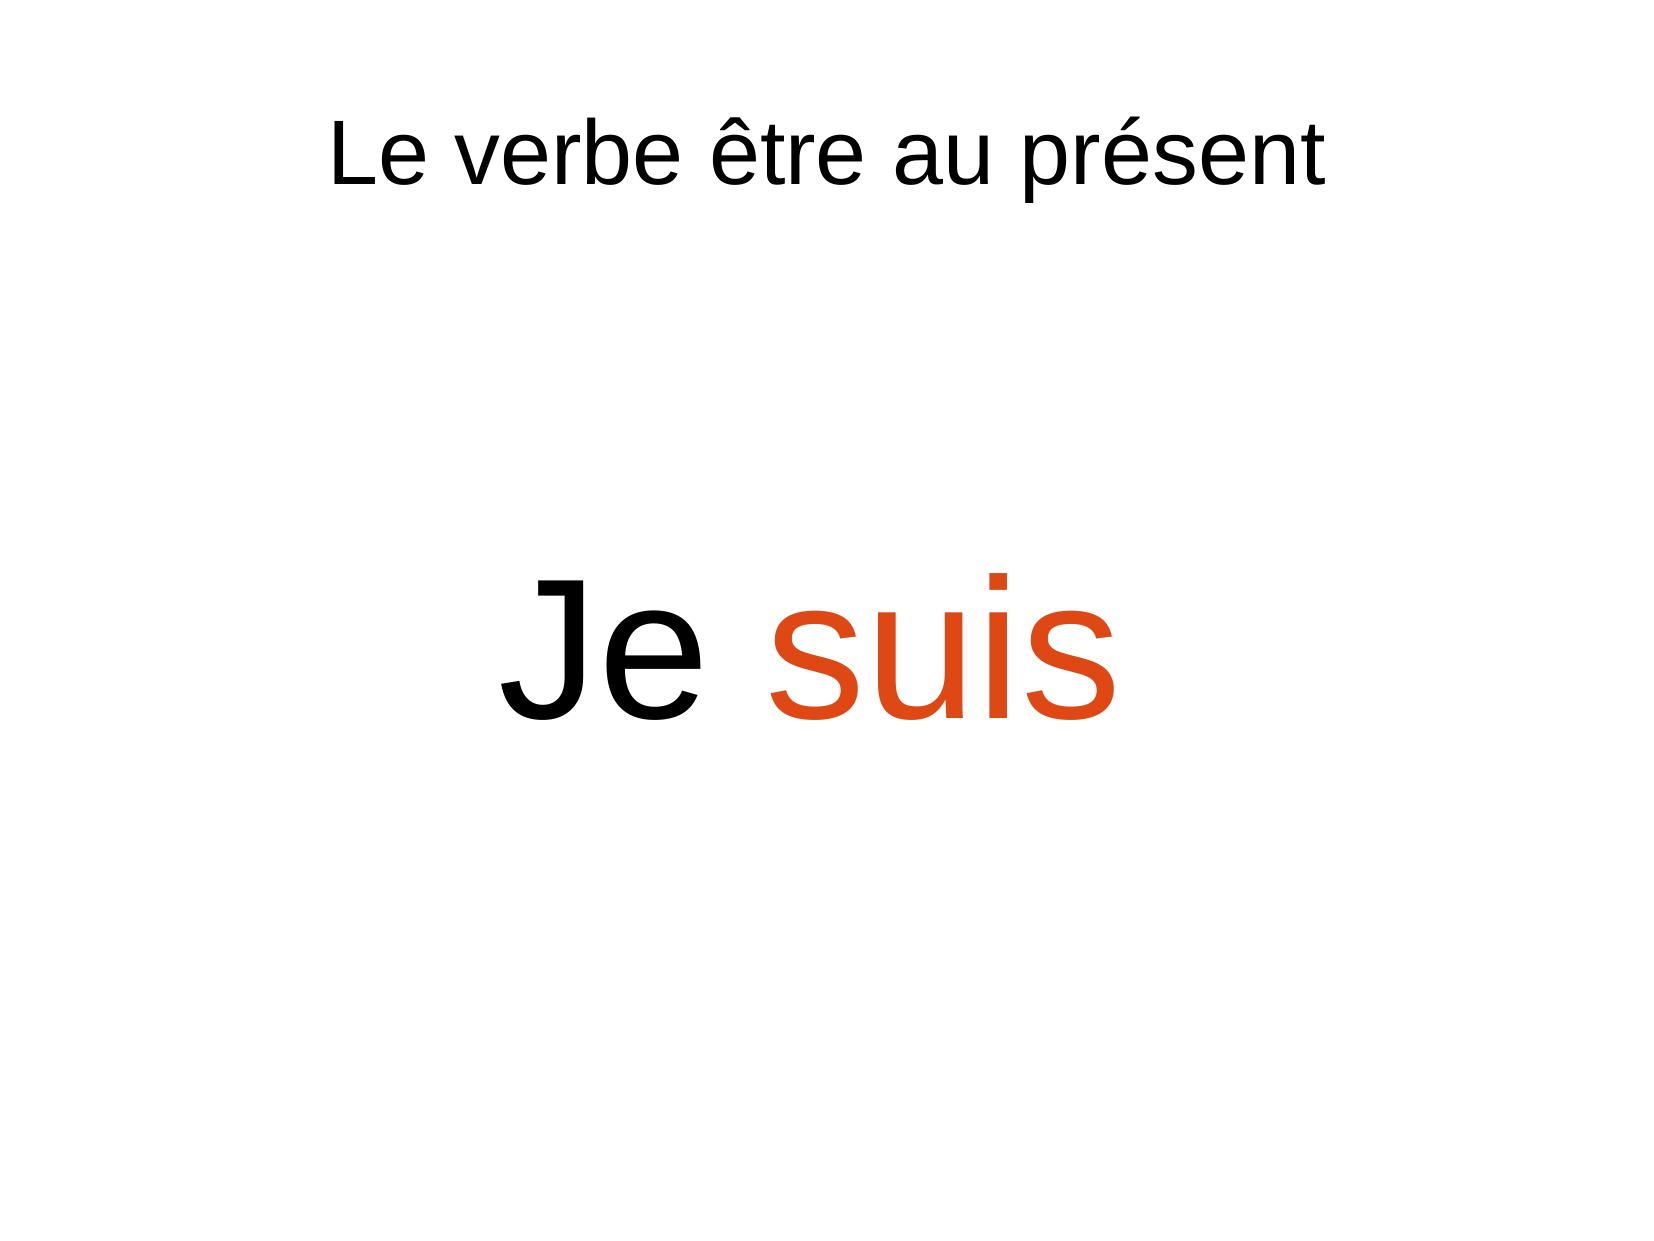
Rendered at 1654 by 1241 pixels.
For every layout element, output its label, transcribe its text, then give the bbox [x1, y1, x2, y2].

title Le verbe être au présent [82, 49, 1571, 257]
subtitle Je suis [82, 290, 1538, 1010]
